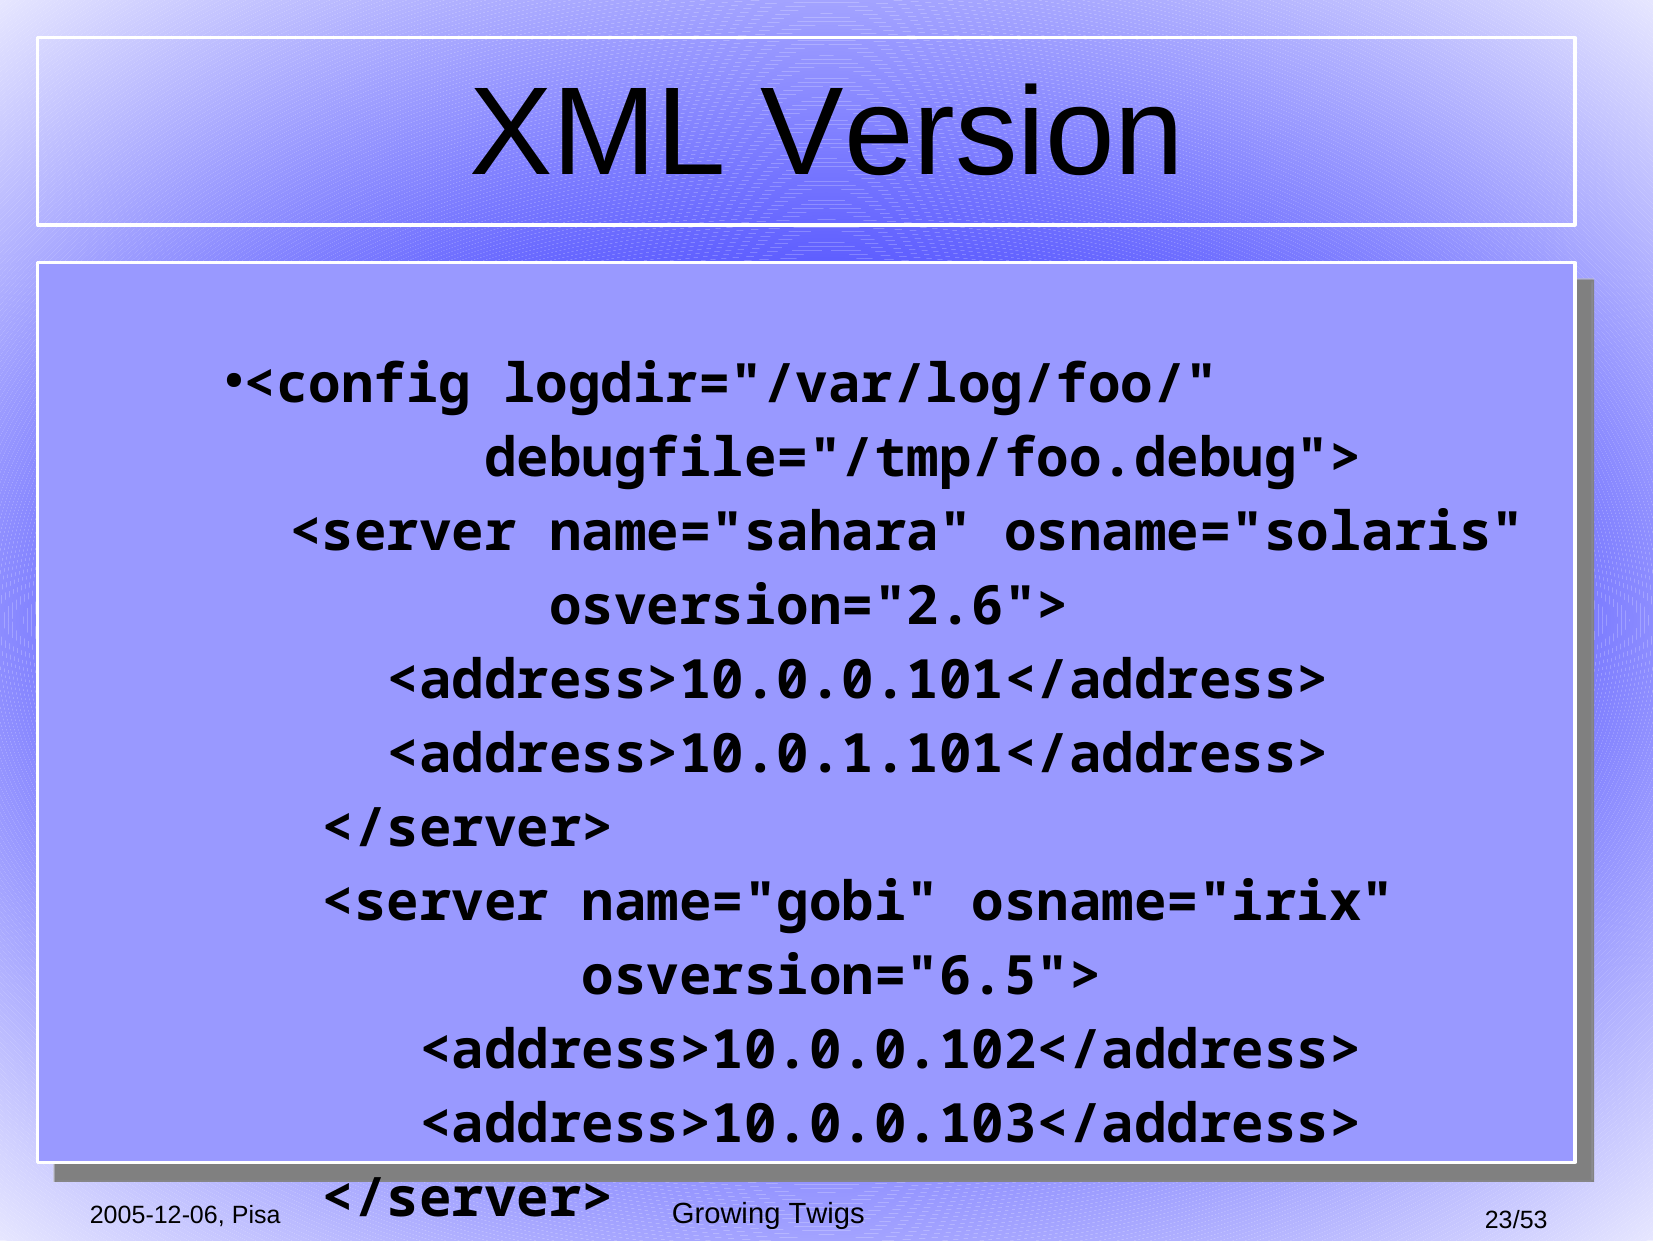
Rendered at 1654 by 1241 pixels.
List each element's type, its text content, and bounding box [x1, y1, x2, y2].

title XML Version [121, 37, 1533, 226]
list <config logdir="/var/log/foo/" debugfile="/tmp/foo.debug"> <server name="sahara" osname="solaris" osversion="2.6"> <address>10.0.0.101</address> <address>10.0.1.101</address> </server> <server name="gobi" osname="irix" osversion="6.5"> <address>10.0.0.102</address> <address>10.0.0.103</address> </server> </config> [82, 344, 1583, 1159]
